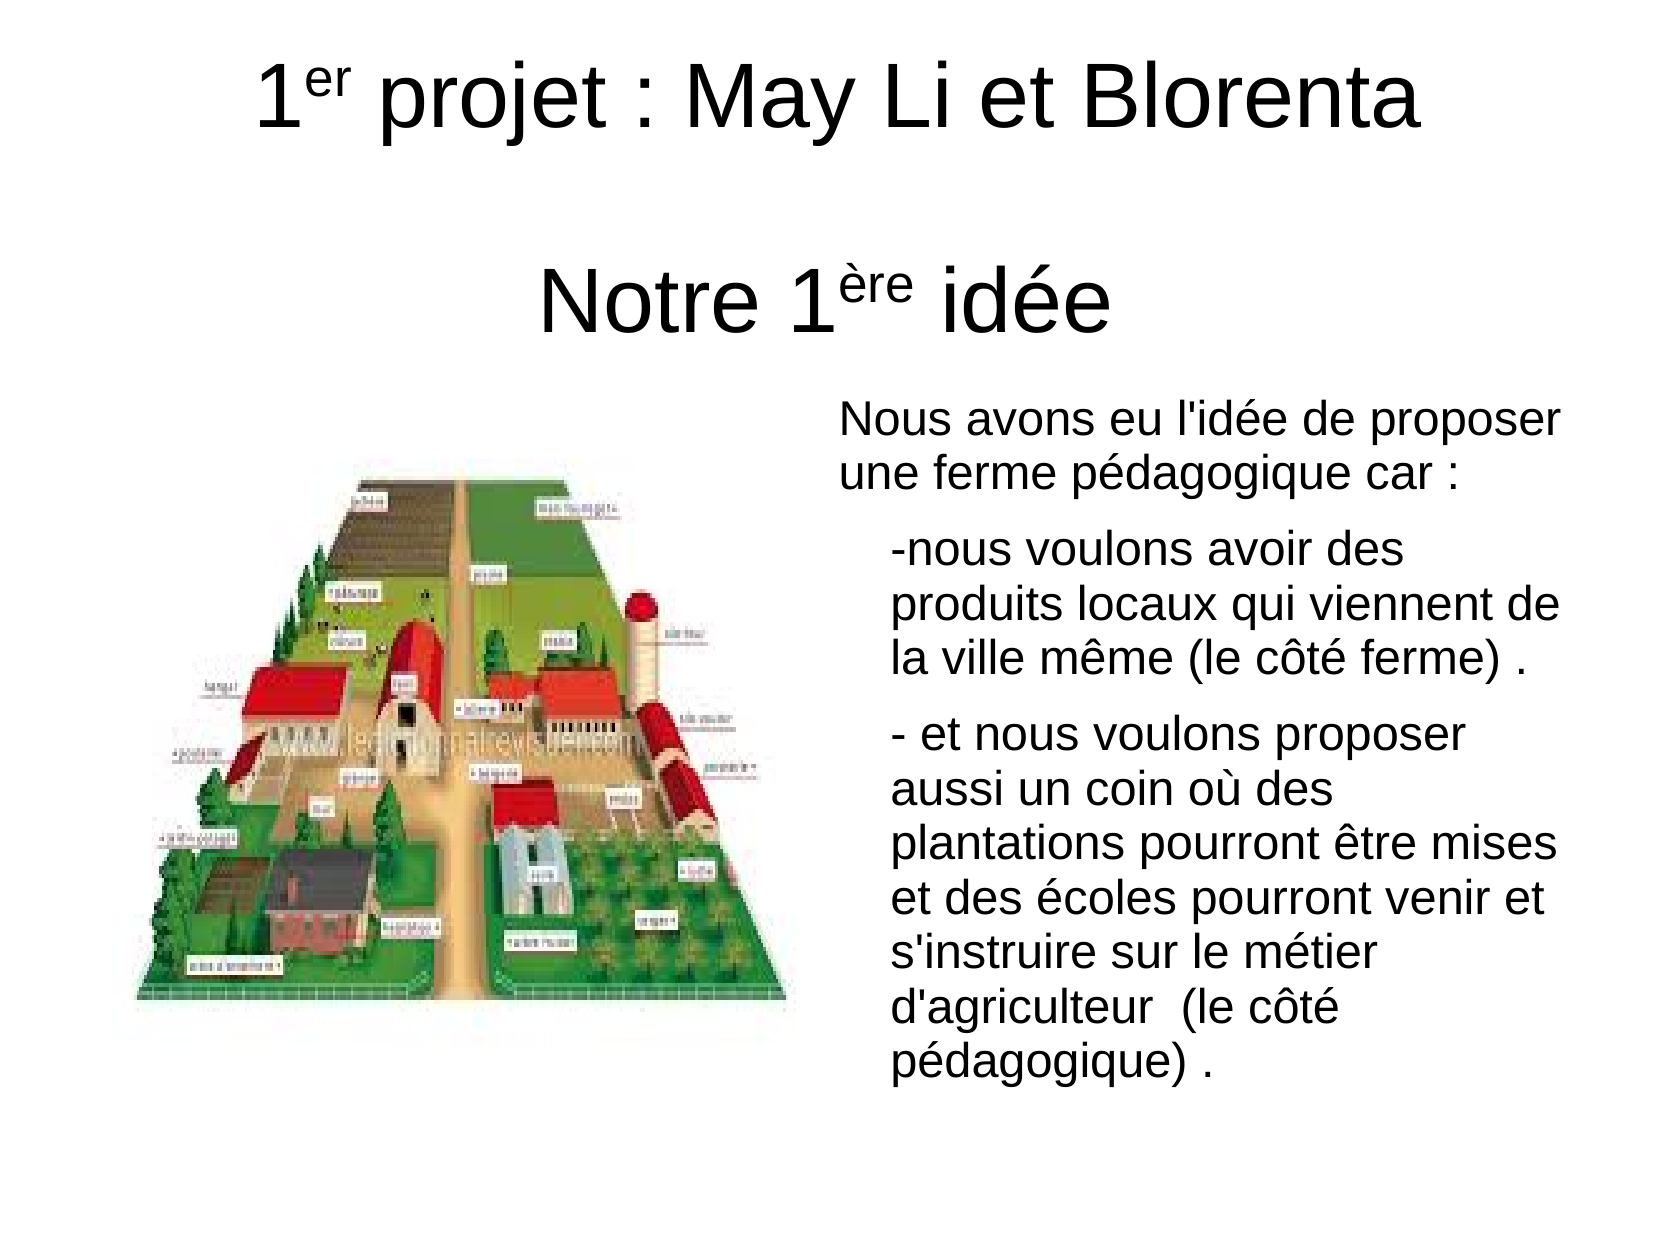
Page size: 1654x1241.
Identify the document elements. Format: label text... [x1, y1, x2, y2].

title 1er projet : May Li et Blorenta Notre 1ère idée [94, 43, 1583, 355]
list Nous avons eu l'idée de proposer une ferme pédagogique car : -nous voulons avoir des produits locaux qui viennent de la ville même (le côté ferme) . - et nous voulons proposer aussi un coin où des plantations pourront être mises et des écoles pourront venir et s'instruire sur le métier d'agriculteur (le côté pédagogique) . [838, 390, 1565, 1111]
picture [112, 395, 809, 1134]
